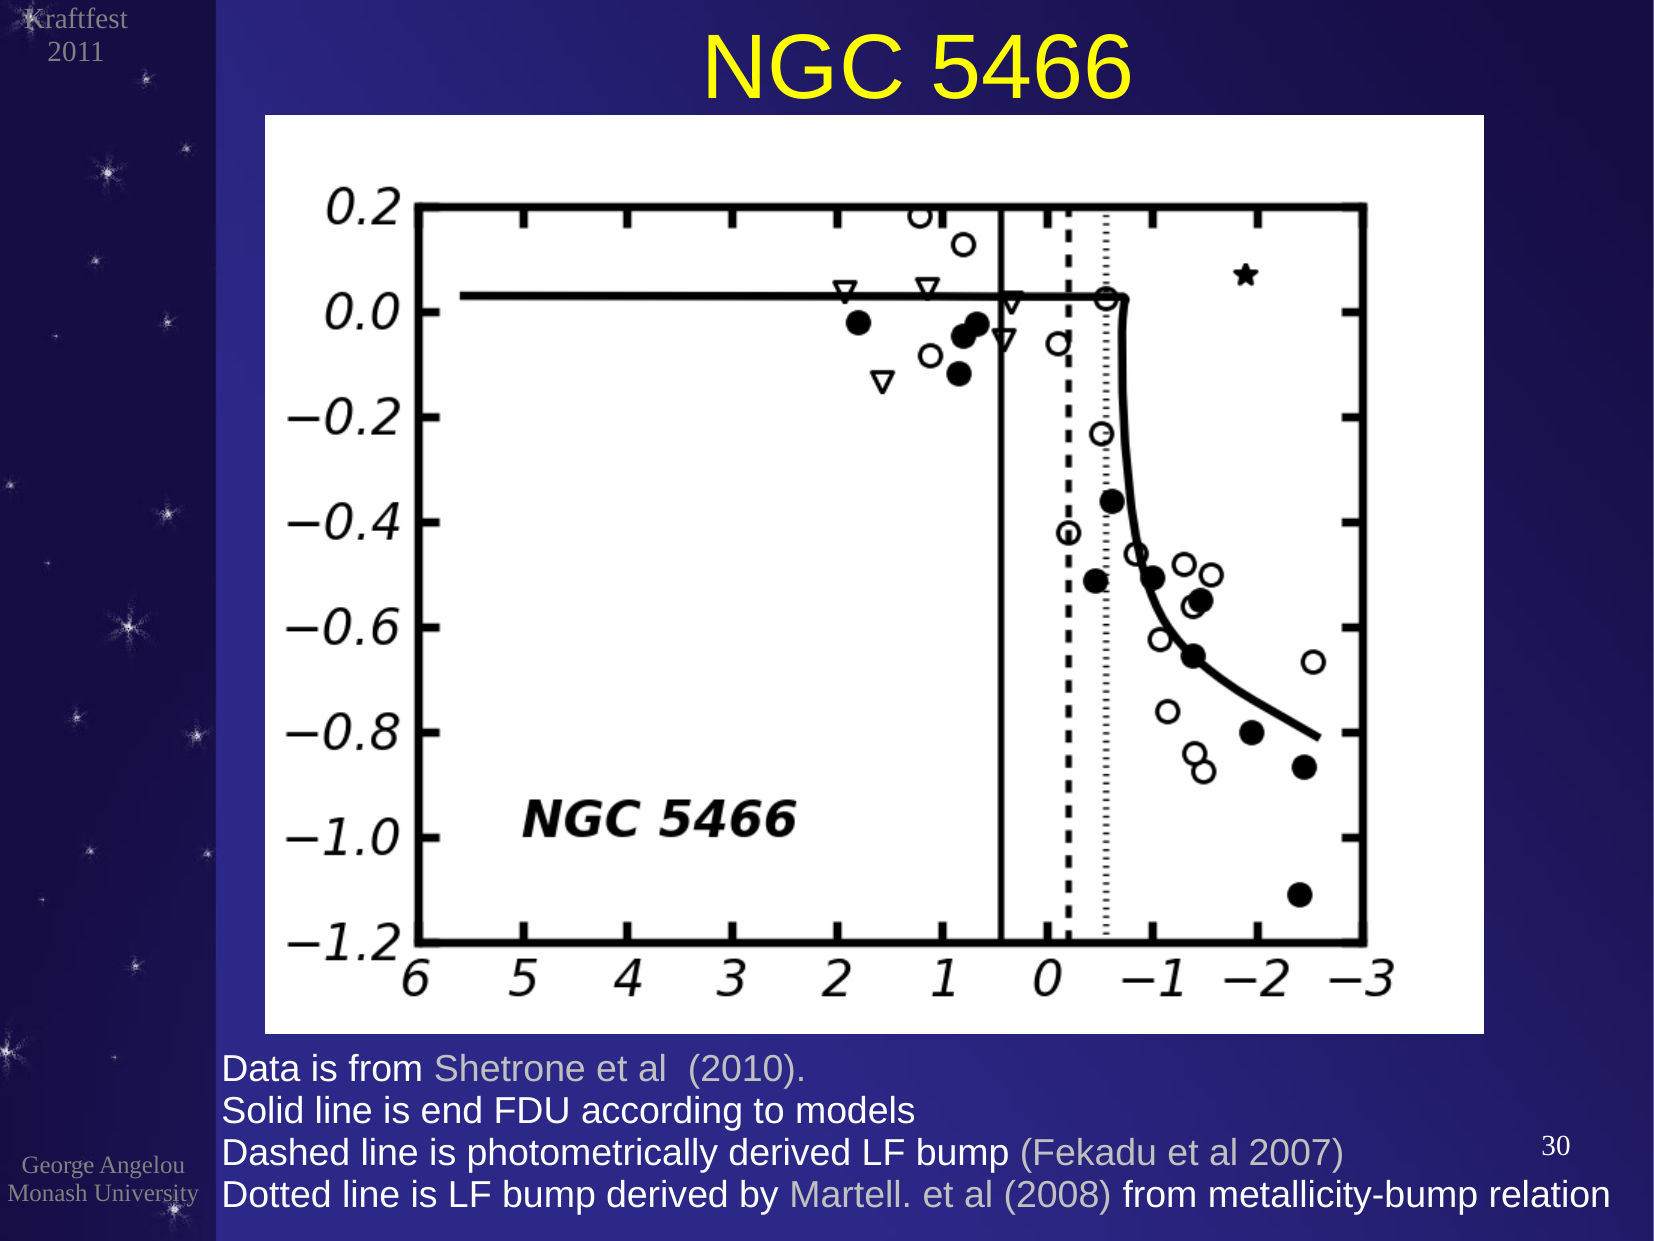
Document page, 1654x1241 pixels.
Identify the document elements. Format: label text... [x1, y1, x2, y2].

text_box Data is from Shetrone et al (2010). Solid line is end FDU according to models Dashed line is photometrically derived LF bump (Fekadu et al 2007) Dotted line is LF bump derived by Martell. et al (2008) from metallicity-bump relation [206, 1040, 1654, 1224]
title NGC 5466 [265, 0, 1571, 163]
picture [0, 0, 1654, 1241]
